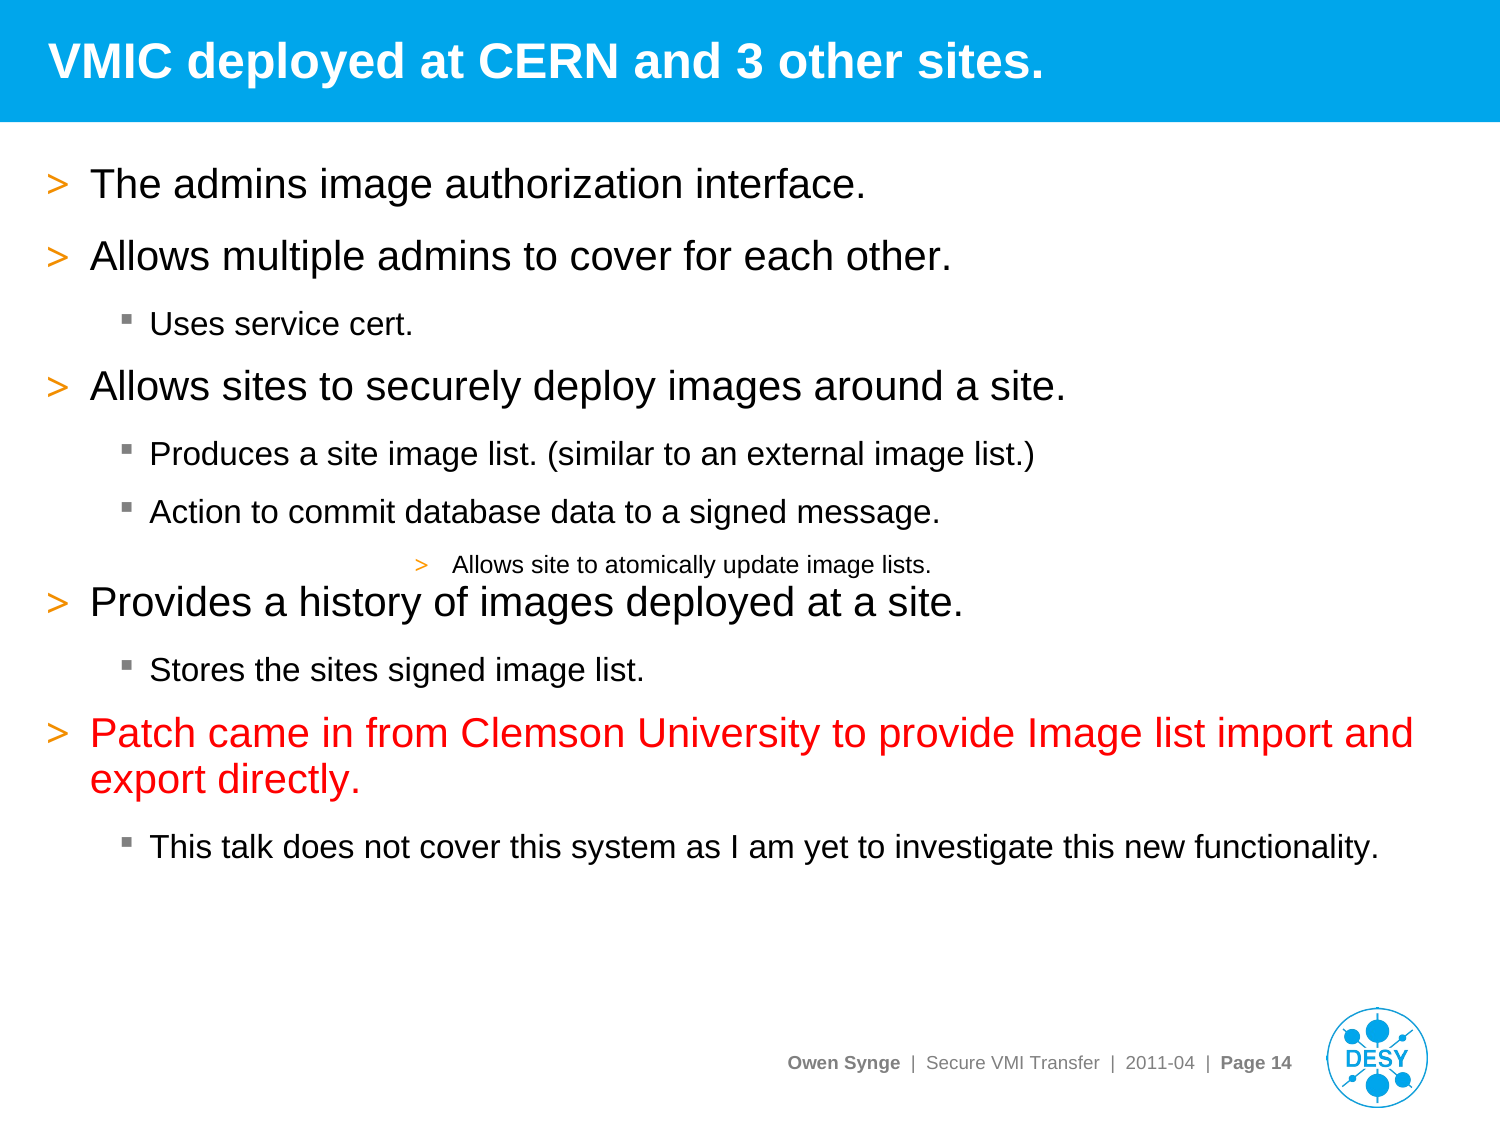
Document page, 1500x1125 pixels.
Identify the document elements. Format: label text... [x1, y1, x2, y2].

title VMIC deployed at CERN and 3 other sites. [47, 24, 1446, 99]
picture [1326, 1007, 1428, 1108]
list The admins image authorization interface. Allows multiple admins to cover for each other. Uses service cert. Allows sites to securely deploy images around a site. Produces a site image list. (similar to an external image list.) Action to commit database data to a signed message. Allows site to atomically update image lists. Provides a history of images deployed at a site. Stores the sites signed image list. Patch came in from Clemson University to provide Image list import and export directly. This talk does not cover this system as I am yet to investigate this new functionality. [46, 160, 1444, 889]
